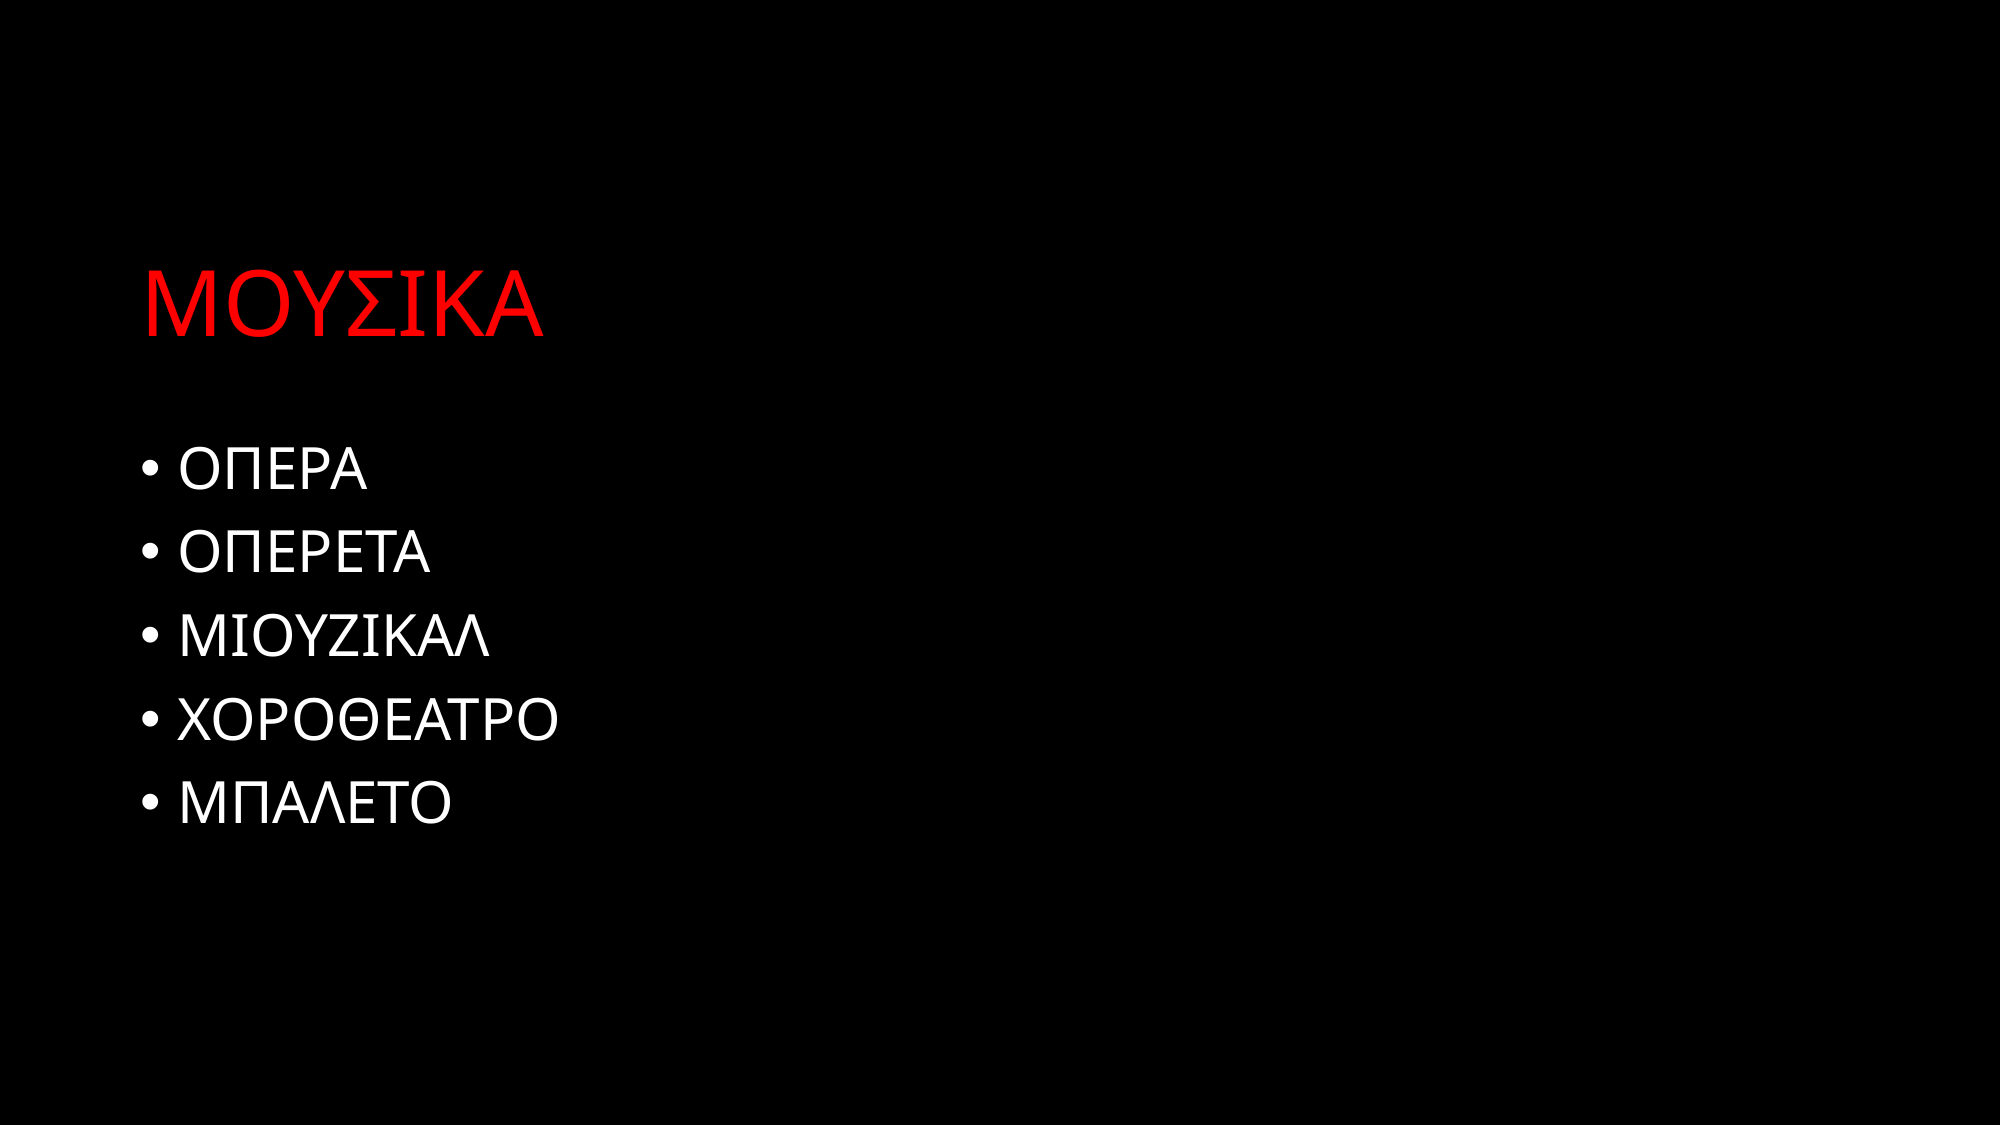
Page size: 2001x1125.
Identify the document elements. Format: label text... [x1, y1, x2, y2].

title ΜΟΥΣΙΚΑ [125, 249, 740, 393]
list ΟΠΕΡΑ ΟΠΕΡΕΤΑ ΜΙΟΥΖΙΚΑΛ ΧΟΡΟΘΕΑΤΡΟ ΜΠΑΛΕΤΟ [125, 431, 1876, 948]
